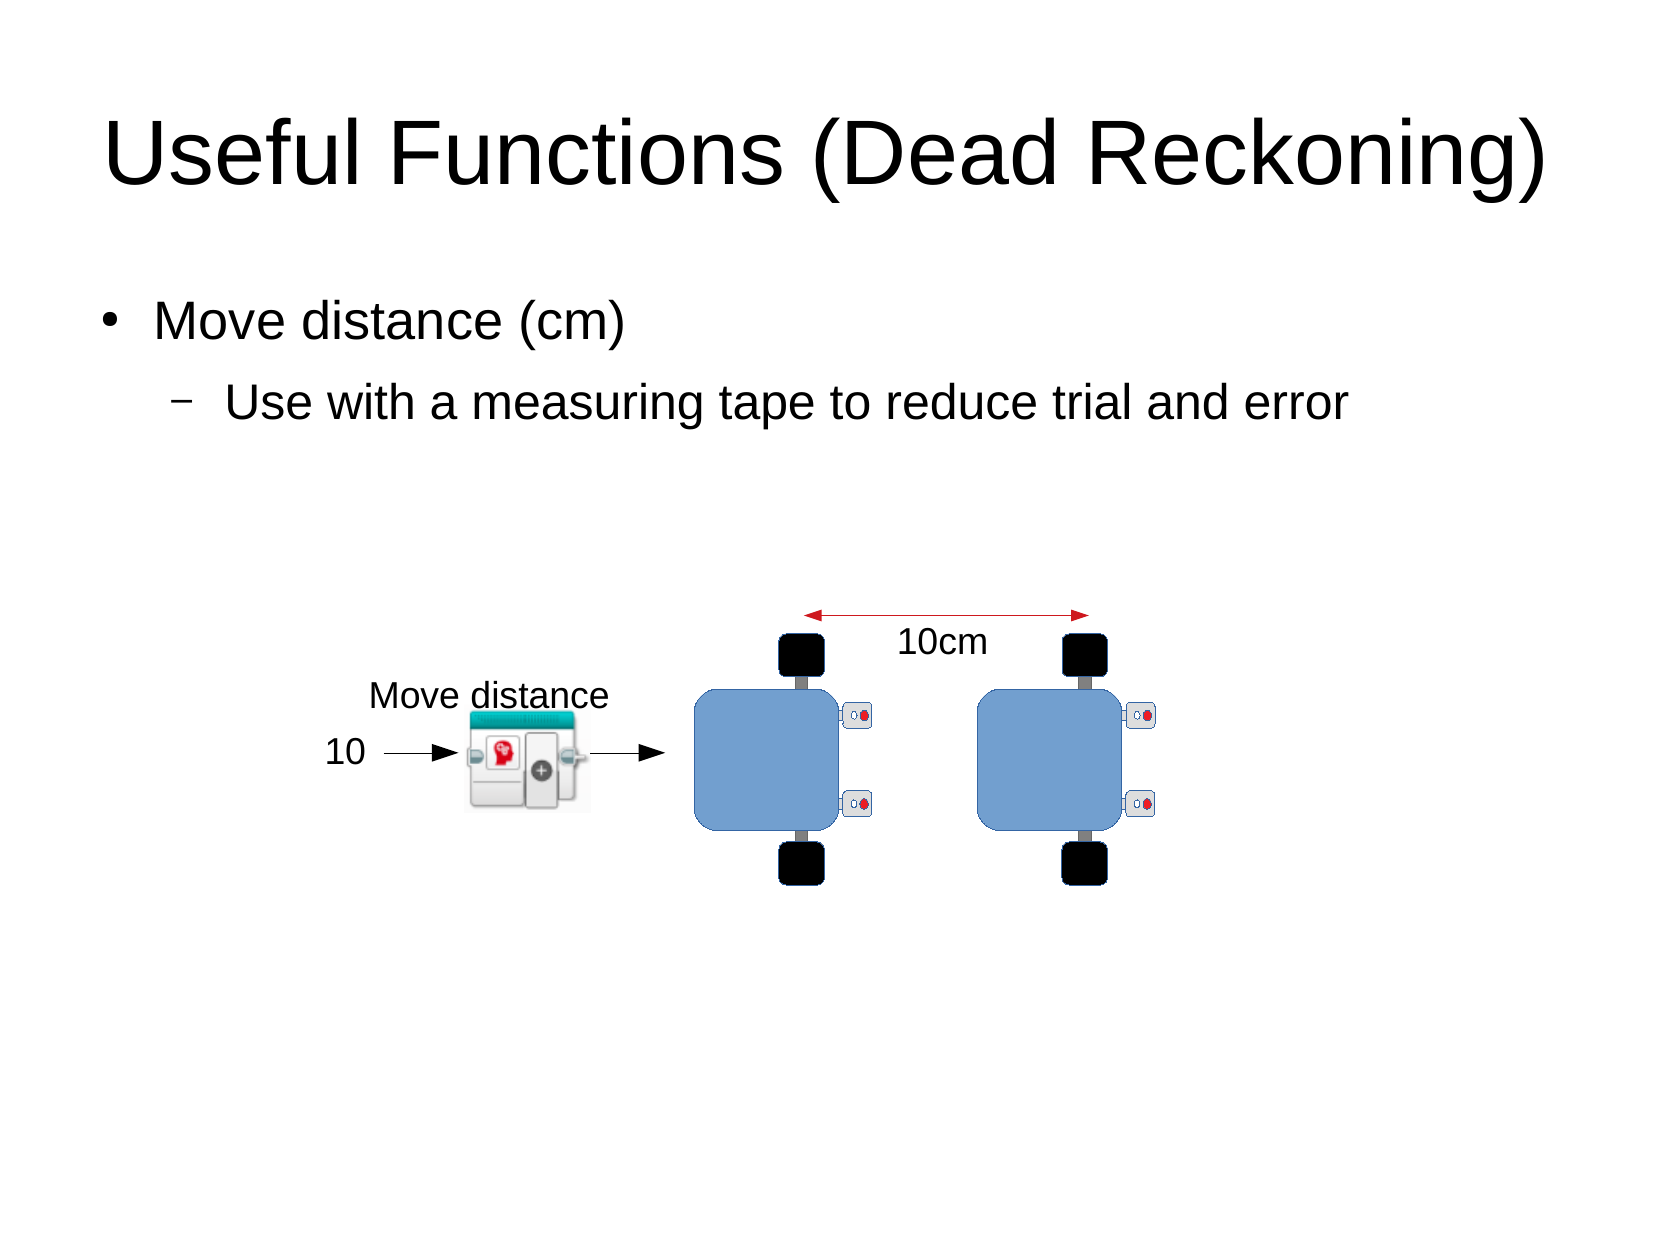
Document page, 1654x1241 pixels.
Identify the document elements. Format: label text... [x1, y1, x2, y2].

text_box 10 [245, 722, 381, 780]
list Move distance (cm) Use with a measuring tape to reduce trial and error [82, 290, 1571, 1010]
picture [464, 724, 591, 813]
text_box [694, 633, 872, 886]
text_box 10cm [882, 612, 1018, 712]
title Useful Functions (Dead Reckoning) [82, 49, 1571, 257]
text_box Move distance [353, 666, 639, 724]
text_box [977, 633, 1156, 886]
